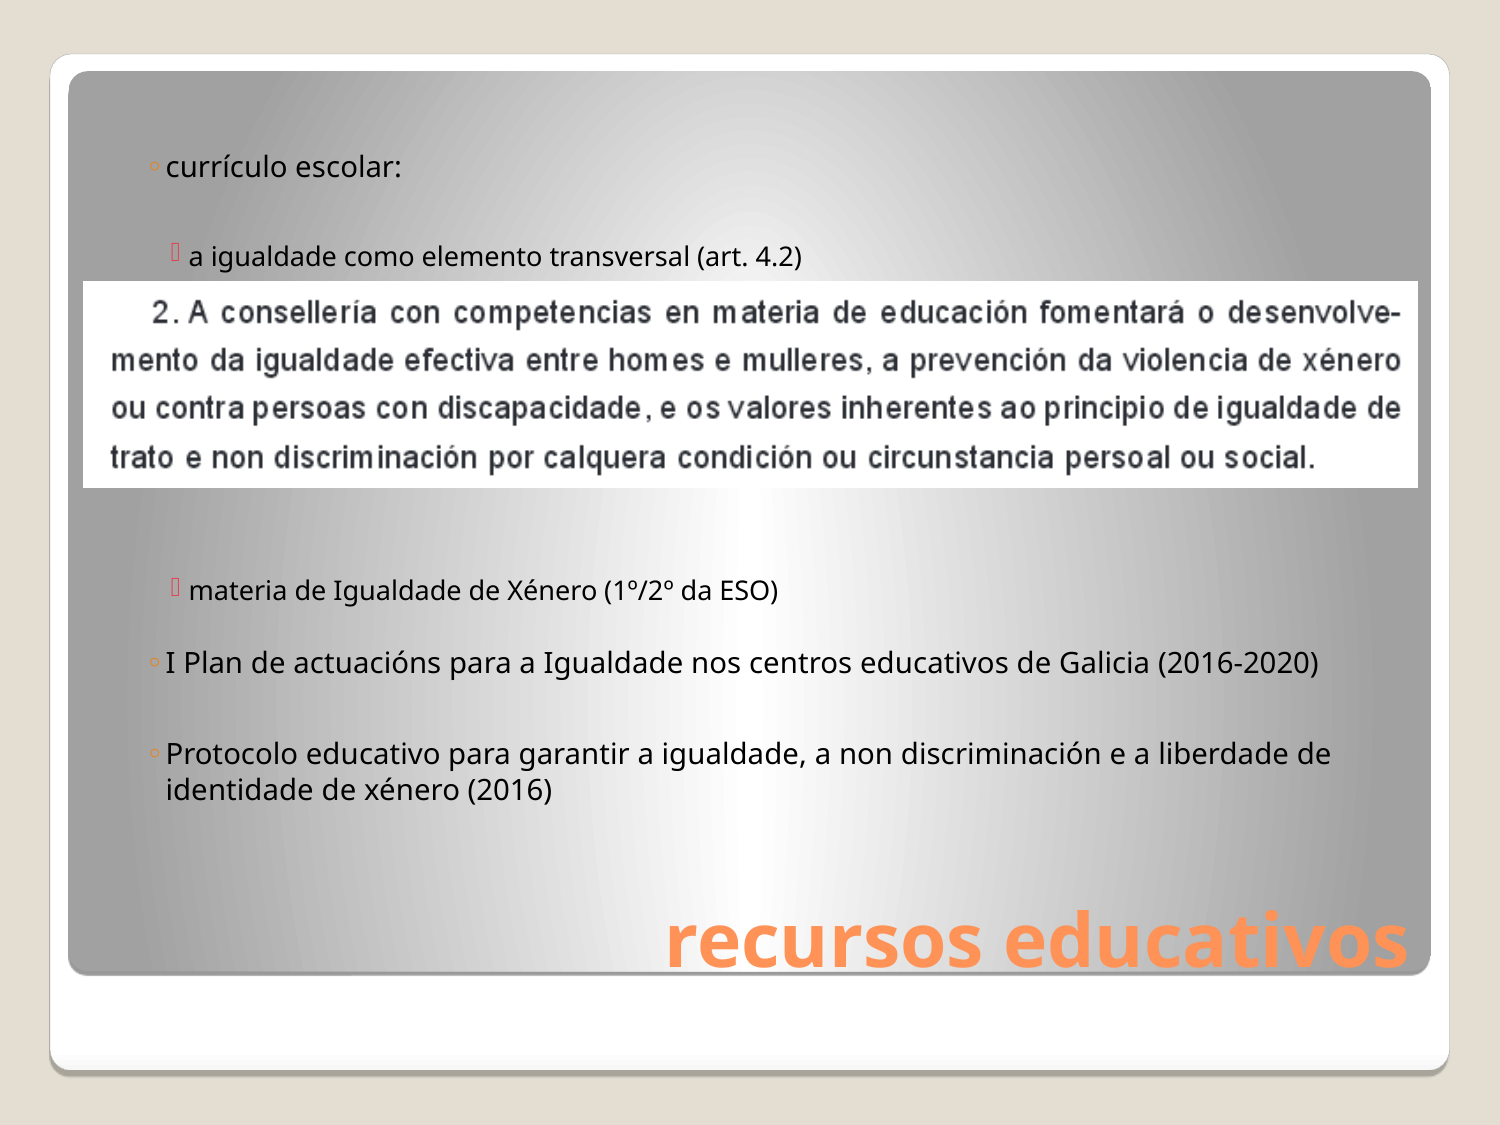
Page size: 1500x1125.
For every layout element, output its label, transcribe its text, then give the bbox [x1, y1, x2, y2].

title recursos educativos [82, 821, 1425, 990]
picture [83, 281, 1418, 488]
list currículo escolar: a igualdade como elemento transversal (art. 4.2) materia de Igualdade de Xénero (1º/2º da ESO) I Plan de actuacións para a Igualdade nos centros educativos de Galicia (2016-2020) Protocolo educativo para garantir a igualdade, a non discriminación e a liberdade de identidade de xénero (2016) [82, 133, 1425, 821]
